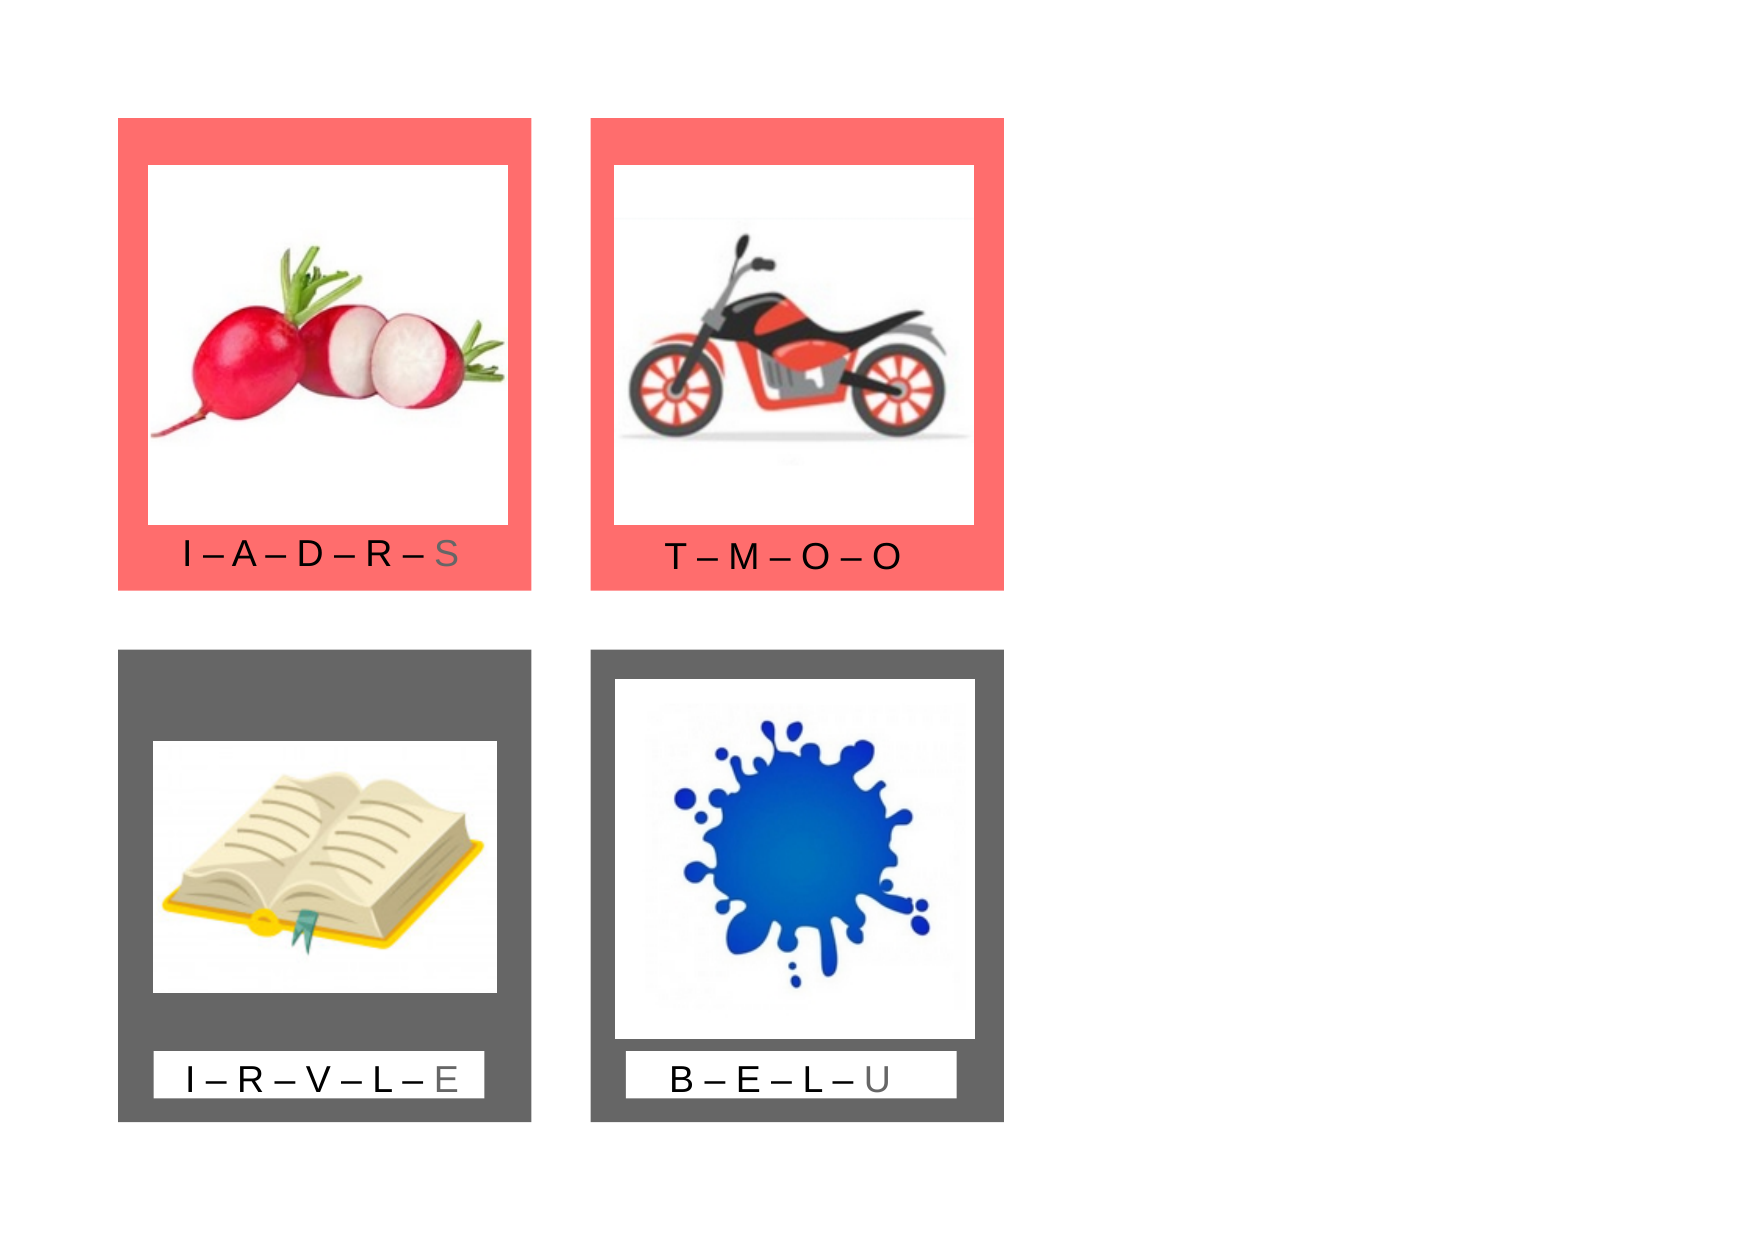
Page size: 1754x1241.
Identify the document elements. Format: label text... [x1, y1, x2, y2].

picture [153, 741, 497, 993]
text_box [118, 118, 532, 591]
text_box [118, 649, 532, 1123]
text_box [590, 649, 1004, 1123]
picture [148, 165, 508, 525]
text_box [590, 118, 1004, 591]
text_box B – E – L – U [654, 1051, 917, 1108]
text_box I – R – V – L – E [170, 1051, 485, 1108]
text_box I – A – D – R – S [167, 524, 485, 582]
picture [615, 679, 975, 1039]
picture [614, 165, 974, 525]
text_box T – M – O – O [649, 527, 927, 585]
